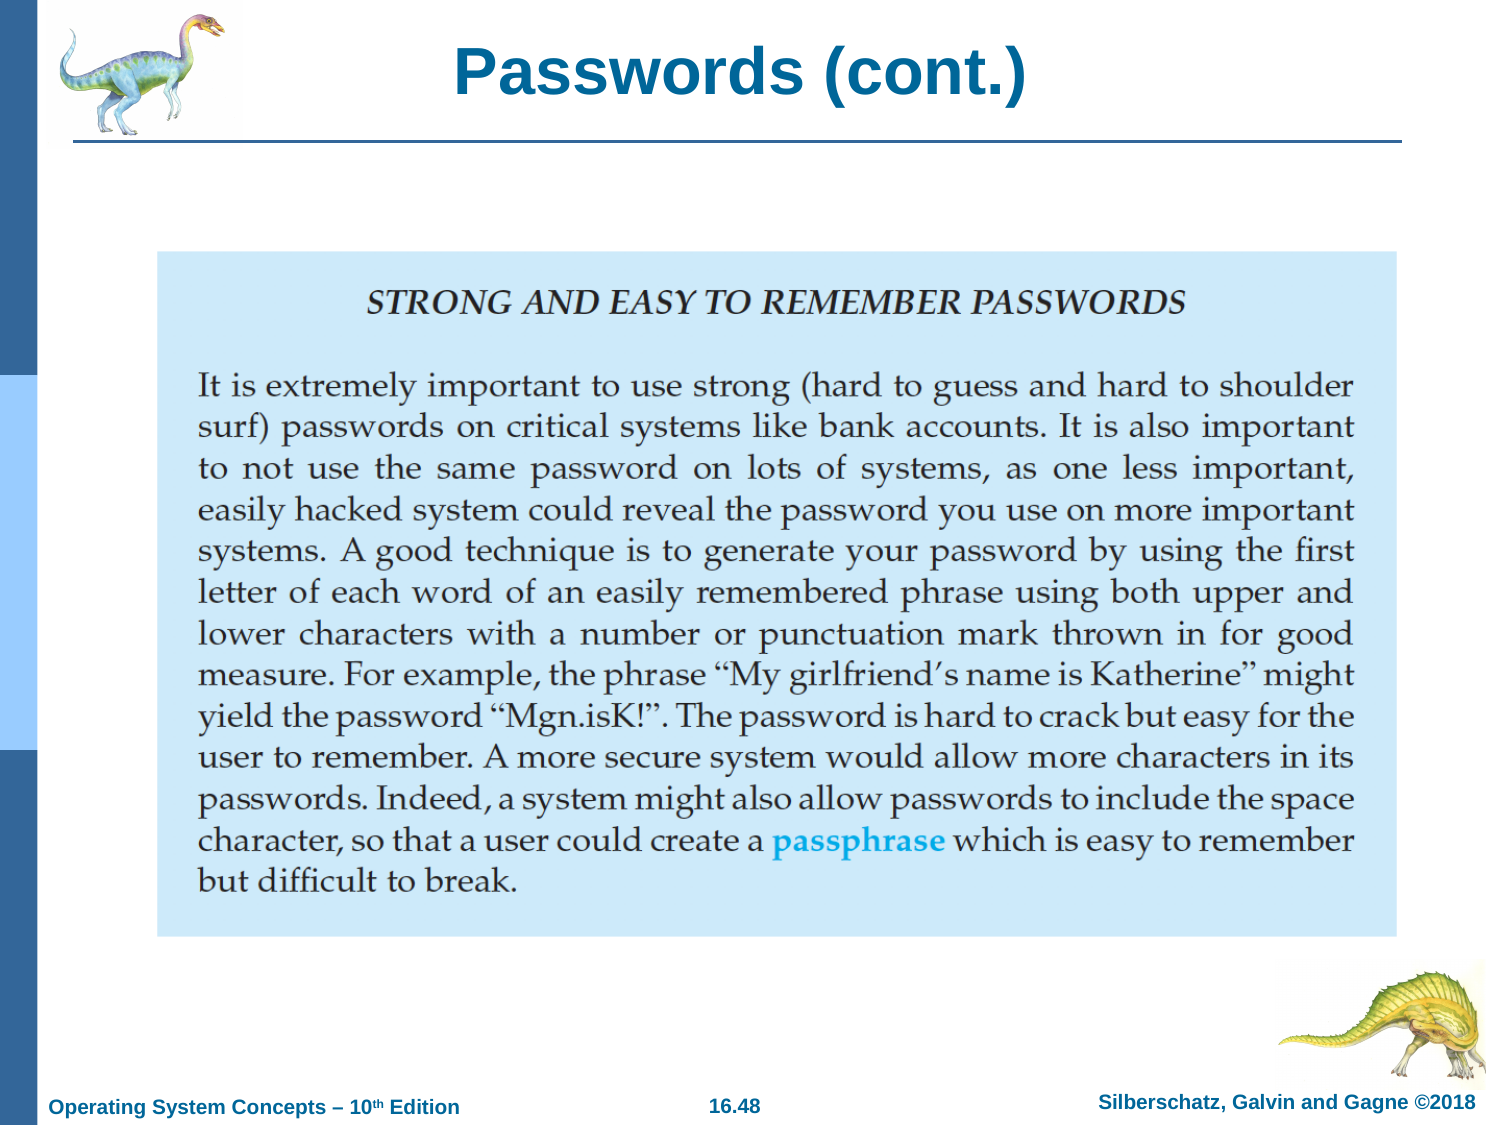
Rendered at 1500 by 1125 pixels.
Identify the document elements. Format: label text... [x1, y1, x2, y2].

picture [1275, 959, 1486, 1090]
title Passwords (cont.) [75, 20, 1426, 116]
picture [150, 241, 1403, 946]
picture [46, 0, 243, 149]
picture [1415, 1094, 1423, 1099]
